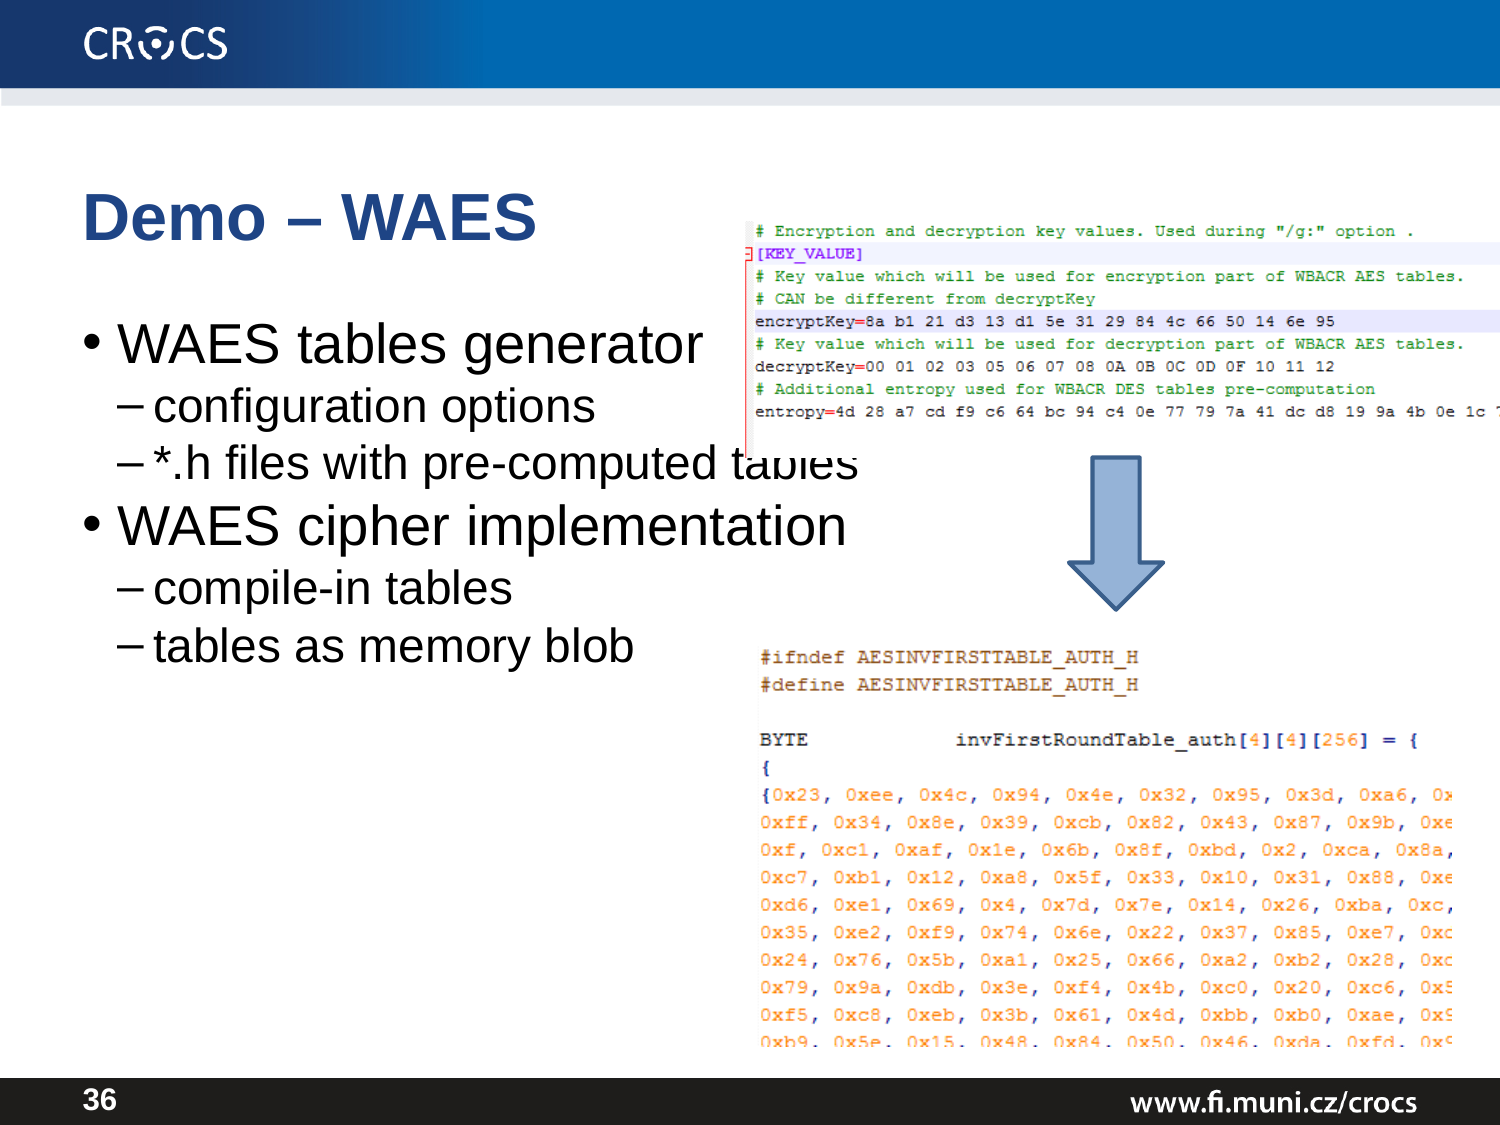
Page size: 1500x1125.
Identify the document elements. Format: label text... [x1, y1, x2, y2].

text_box <number> [82, 1078, 148, 1125]
text_box WAES tables generator configuration options *.h files with pre-computed tables WAES cipher implementation compile-in tables tables as memory blob [82, 307, 1433, 988]
text_box Demo – WAES [82, 148, 1433, 279]
picture [0, 0, 1500, 1125]
text_box [1068, 457, 1164, 610]
